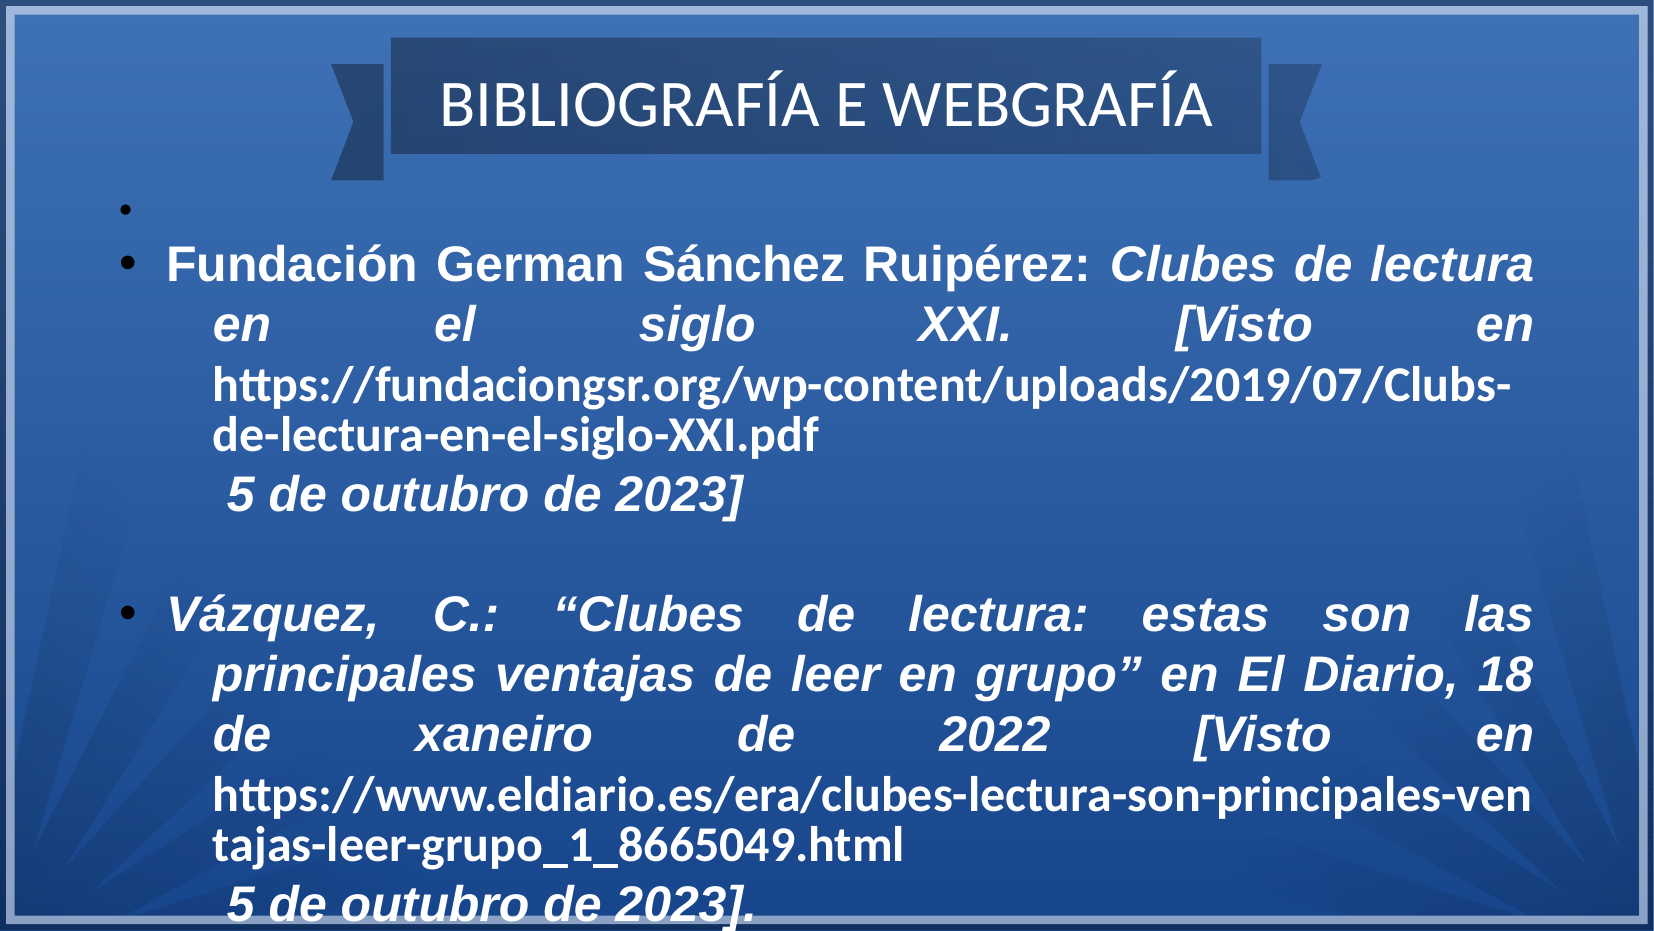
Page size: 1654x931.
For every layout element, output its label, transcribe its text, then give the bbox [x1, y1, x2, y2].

text_box Fundación German Sánchez Ruipérez: Clubes de lectura en el siglo XXI. [Visto en https://fundaciongsr.org/wp-content/uploads/2019/07/Clubs-de-lectura-en-el-siglo-XXI.pdf 5 de outubro de 2023] Vázquez, C.: “Clubes de lectura: estas son las principales ventajas de leer en grupo” en El Diario, 18 de xaneiro de 2022 [Visto en https://www.eldiario.es/era/clubes-lectura-son-principales-ventajas-leer-grupo_1_8665049.html 5 de outubro de 2023]. [104, 179, 1550, 846]
text_box BIBLIOGRAFÍA E WEBGRAFÍA [420, 52, 1234, 149]
